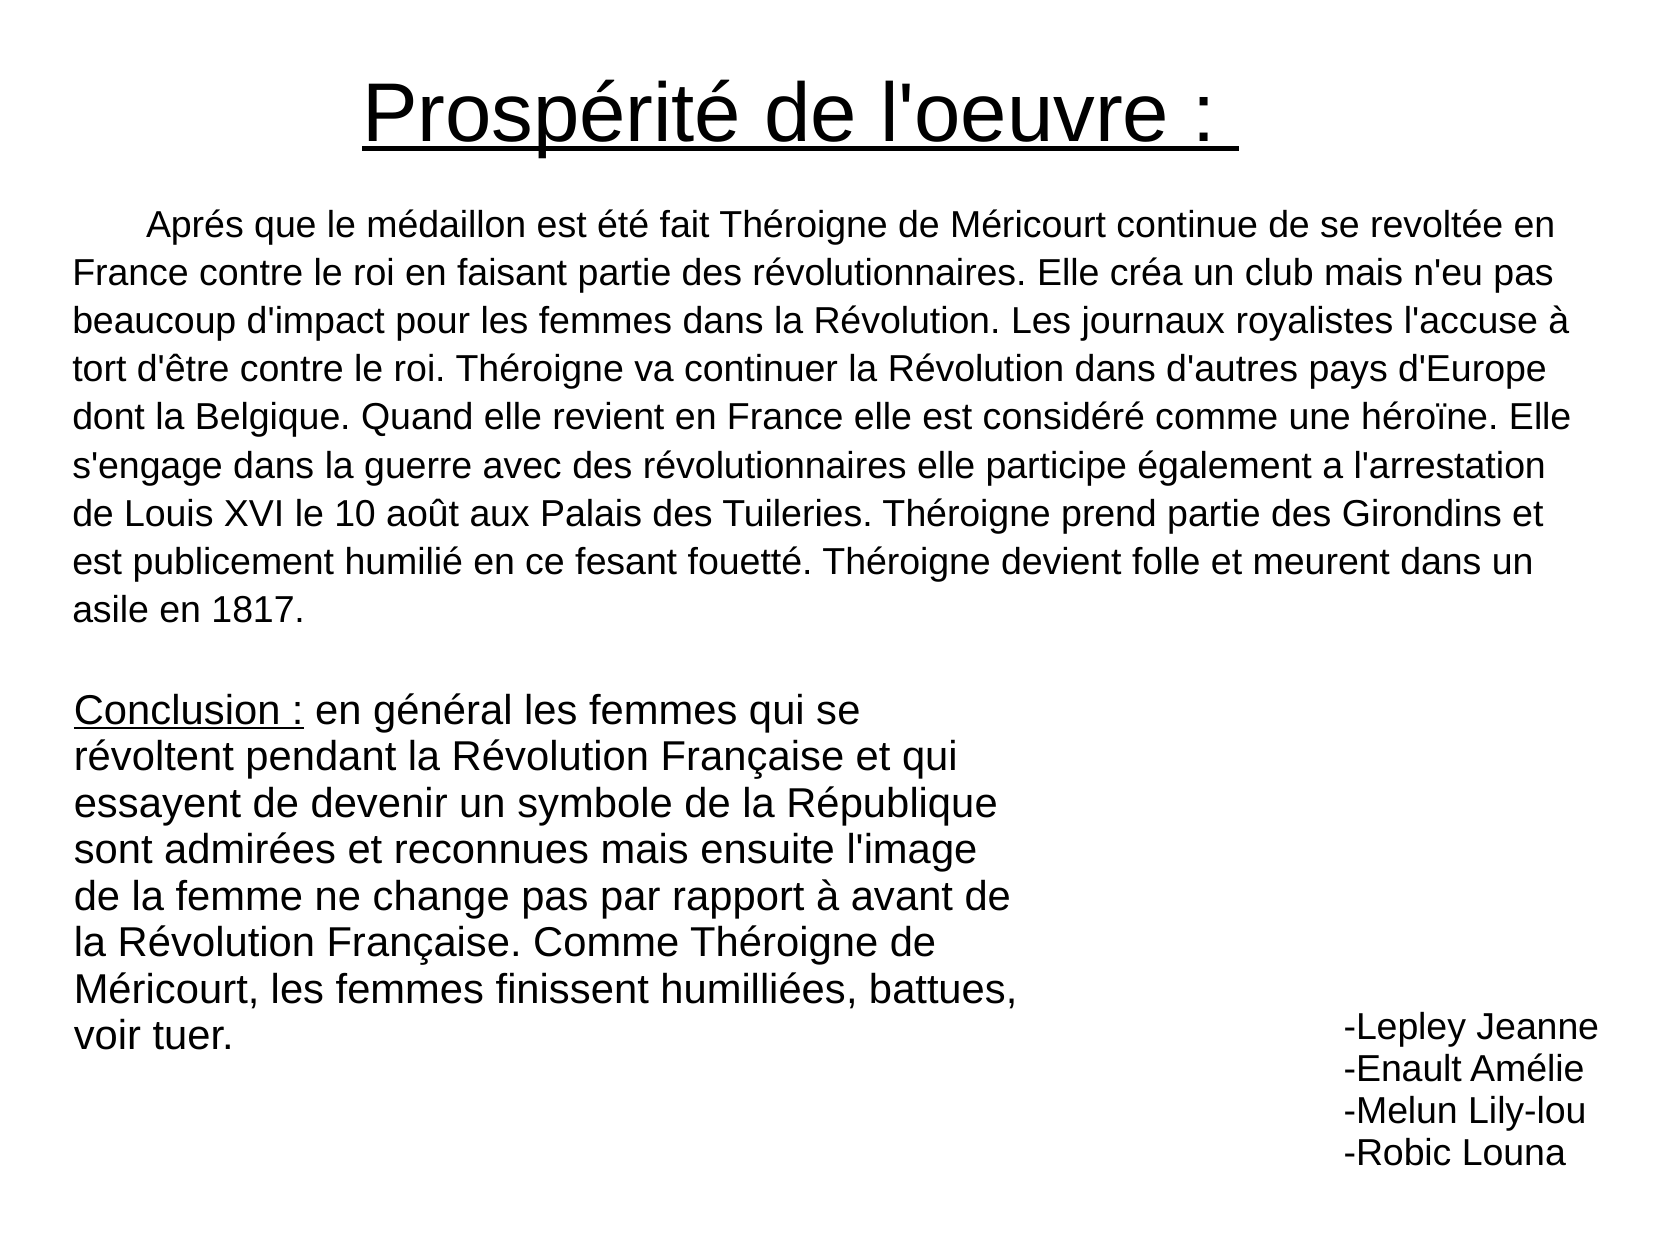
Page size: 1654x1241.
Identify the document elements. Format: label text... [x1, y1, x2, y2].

text_box -Lepley Jeanne -Enault Amélie -Melun Lily-lou -Robic Louna [1328, 998, 1614, 1182]
text_box Conclusion : en général les femmes qui se révoltent pendant la Révolution Française et qui essayent de devenir un symbole de la République sont admirées et reconnues mais ensuite l'image de la femme ne change pas par rapport à avant de la Révolution Française. Comme Théroigne de Méricourt, les femmes finissent humilliées, battues, voir tuer. [59, 679, 1034, 1069]
text_box Prospérité de l'oeuvre : [347, 59, 1255, 167]
text_box Aprés que le médaillon est été fait Théroigne de Méricourt continue de se revoltée en France contre le roi en faisant partie des révolutionnaires. Elle créa un club mais n'eu pas beaucoup d'impact pour les femmes dans la Révolution. Les journaux royalistes l'accuse à tort d'être contre le roi. Théroigne va continuer la Révolution dans d'autres pays d'Europe dont la Belgique. Quand elle revient en France elle est considéré comme une héroïne. Elle s'engage dans la guerre avec des révolutionnaires elle participe également a l'arrestation de Louis XVI le 10 août aux Palais des Tuileries. Théroigne prend partie des Girondins et est publicement humilié en ce fesant fouetté. Théroigne devient folle et meurent dans un asile en 1817. [57, 189, 1596, 650]
